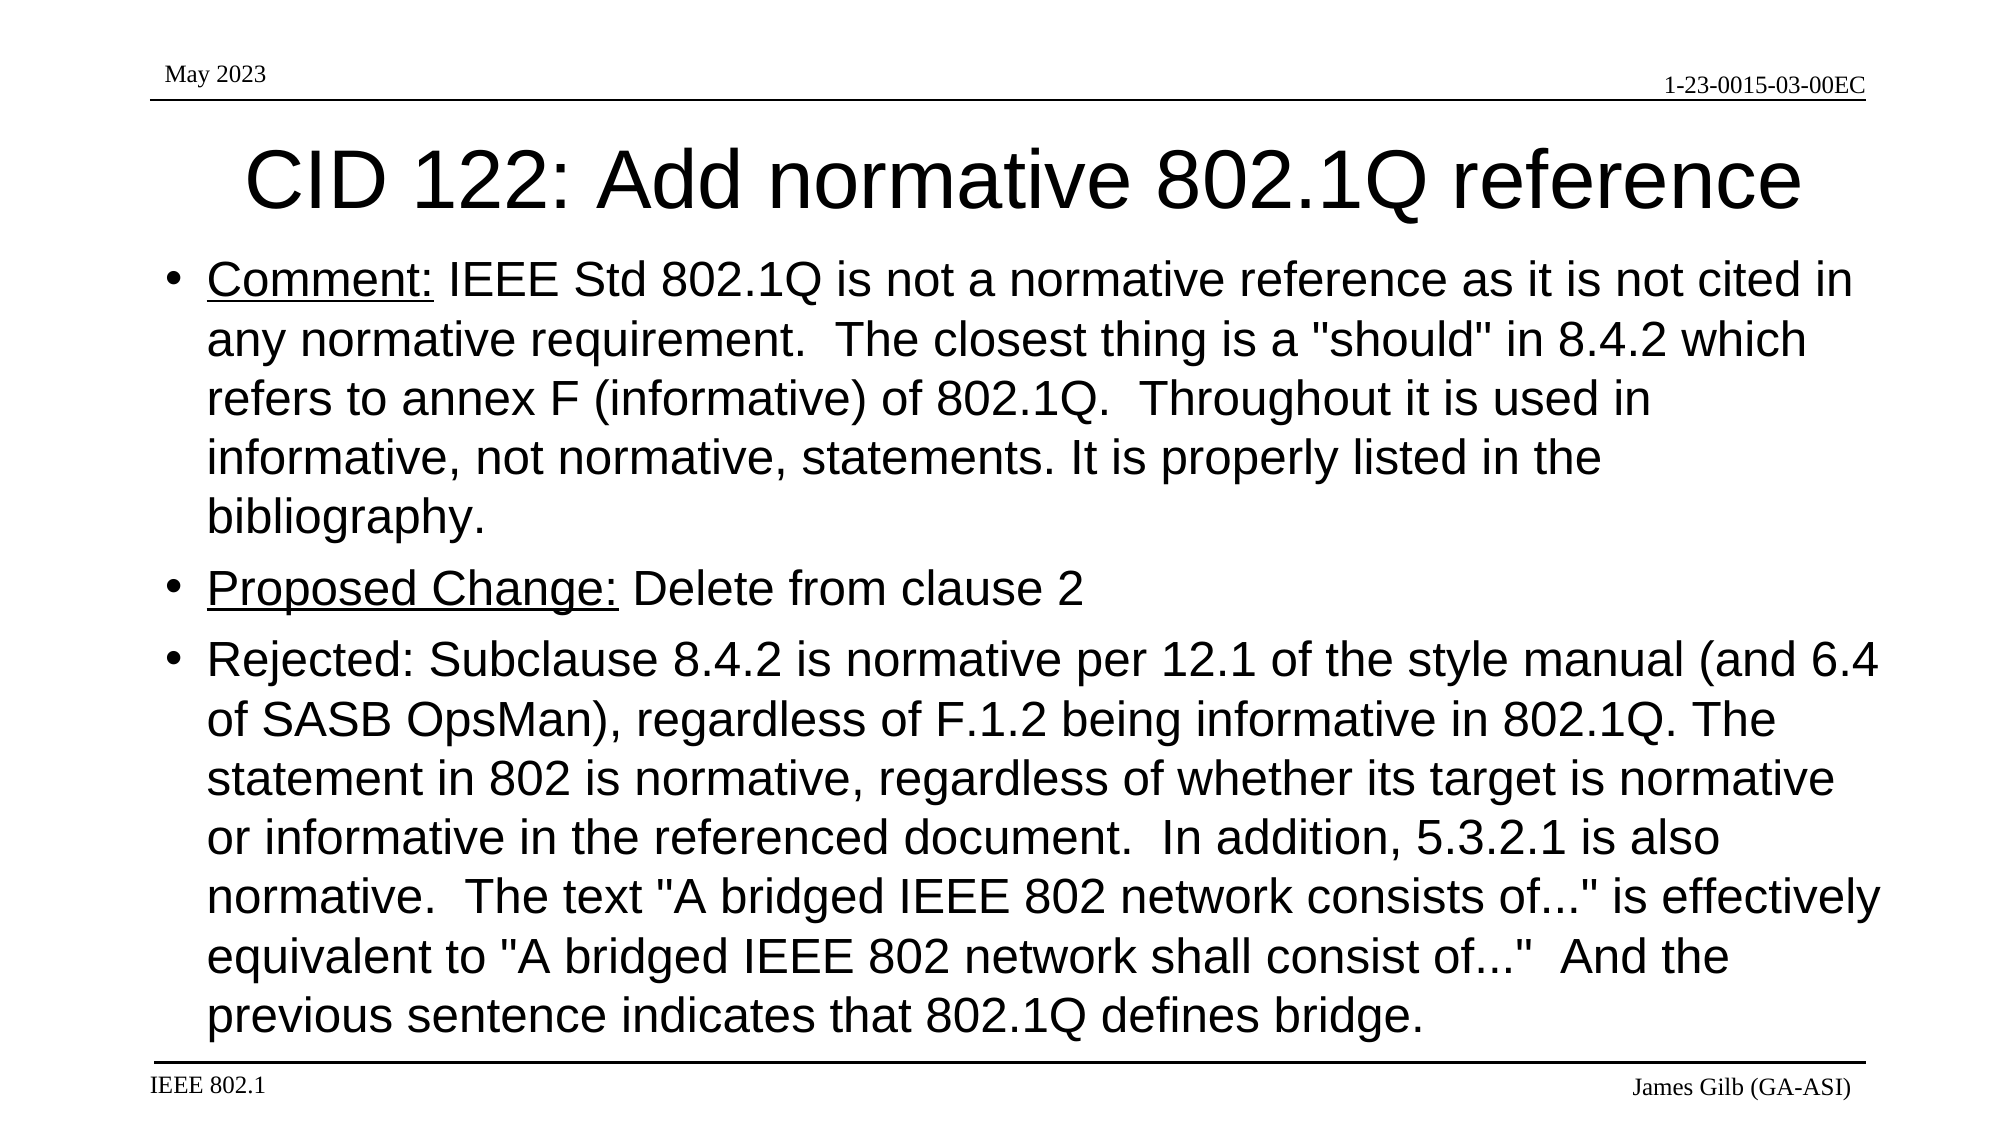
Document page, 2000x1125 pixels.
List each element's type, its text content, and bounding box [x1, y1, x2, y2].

list Comment: IEEE Std 802.1Q is not a normative reference as it is not cited in any normative requirement. The closest thing is a "should" in 8.4.2 which refers to annex F (informative) of 802.1Q. Throughout it is used in informative, not normative, statements. It is properly listed in the bibliography. Proposed Change: Delete from clause 2 Rejected: Subclause 8.4.2 is normative per 12.1 of the style manual (and 6.4 of SASB OpsMan), regardless of F.1.2 being informative in 802.1Q. The statement in 802 is normative, regardless of whether its target is normative or informative in the referenced document. In addition, 5.3.2.1 is also normative. The text "A bridged IEEE 802 network consists of..." is effectively equivalent to "A bridged IEEE 802 network shall consist of..." And the previous sentence indicates that 802.1Q defines bridge. [150, 239, 1900, 1051]
title CID 122: Add normative 802.1Q reference [149, 112, 1900, 238]
